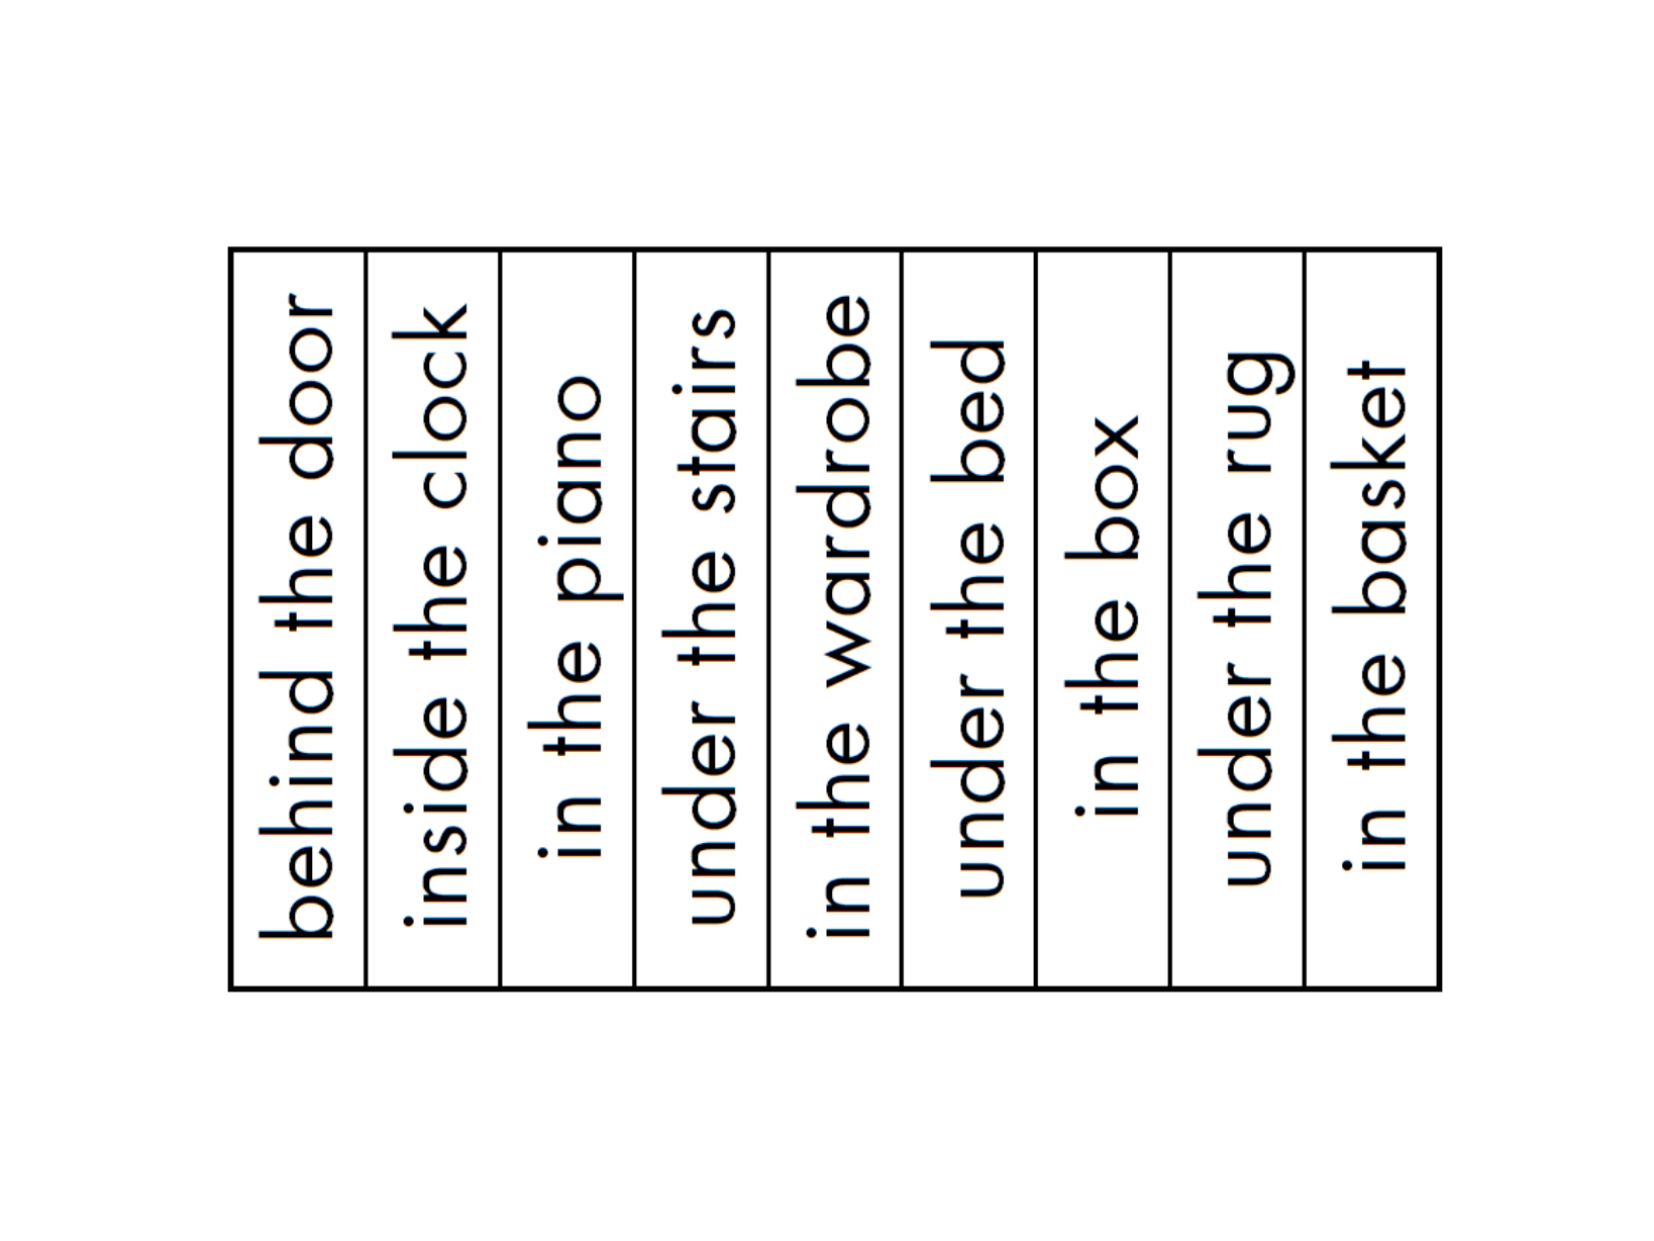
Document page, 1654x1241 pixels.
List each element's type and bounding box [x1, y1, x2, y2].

picture [206, 209, 1447, 1031]
